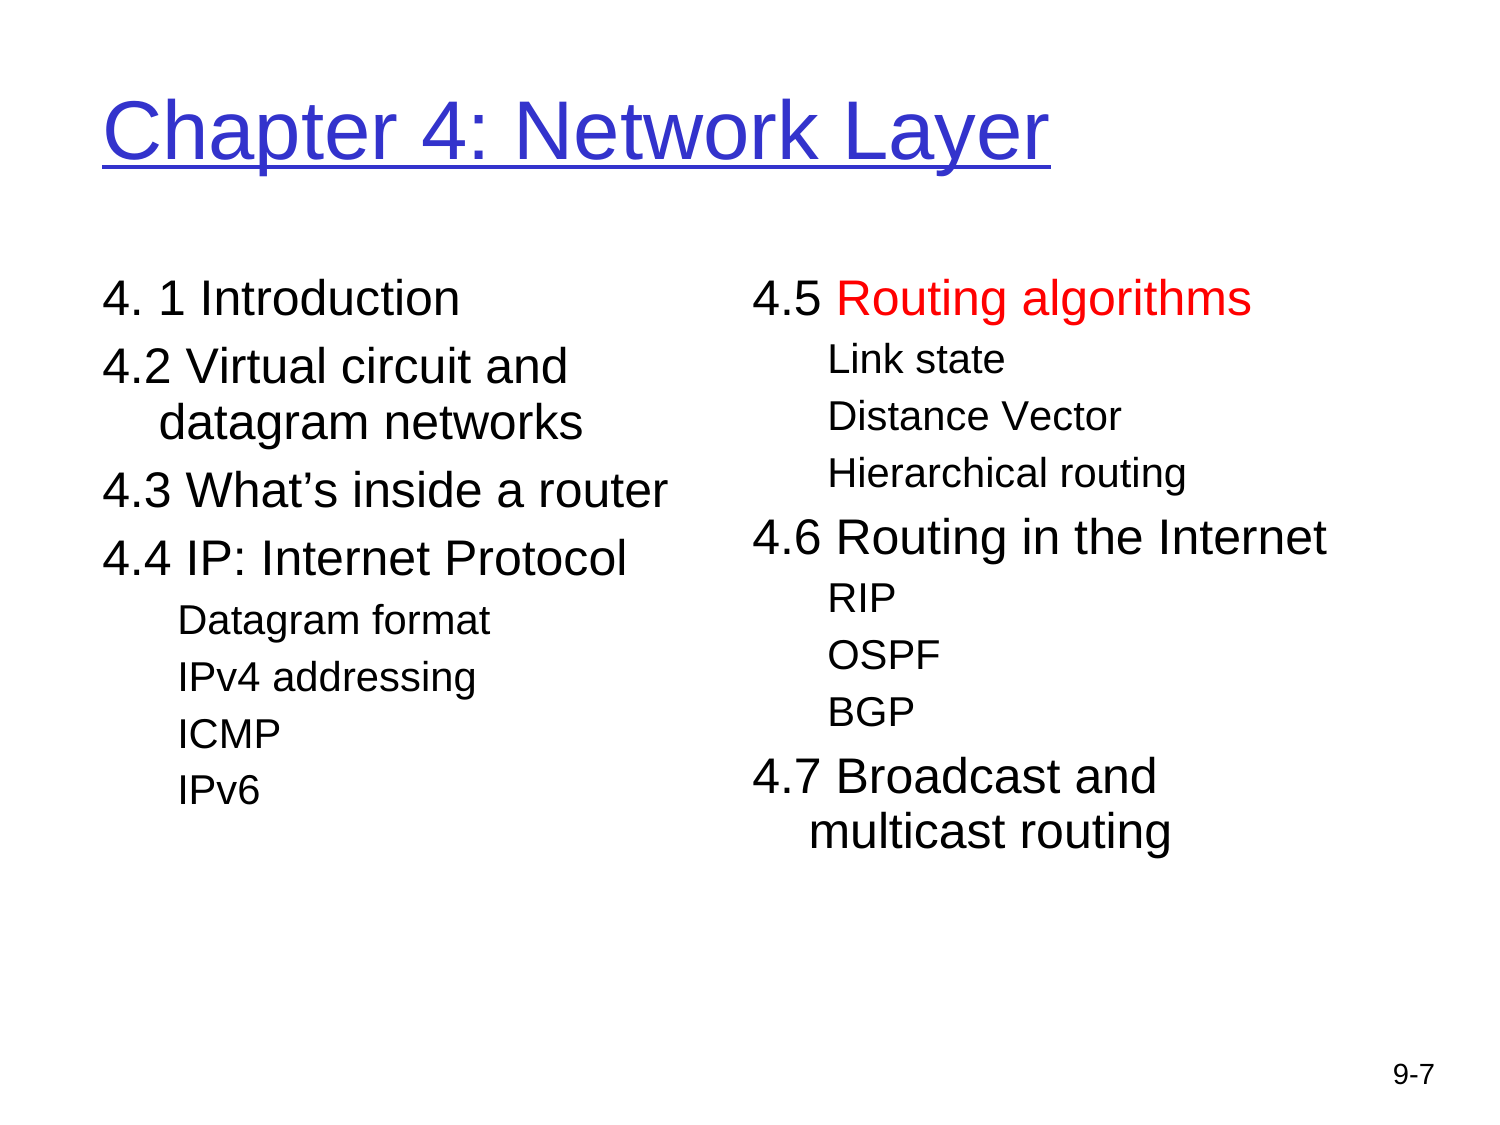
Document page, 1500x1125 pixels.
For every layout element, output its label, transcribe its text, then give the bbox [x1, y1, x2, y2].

list 4.5 Routing algorithms Link state Distance Vector Hierarchical routing 4.6 Routing in the Internet RIP OSPF BGP 4.7 Broadcast and multicast routing [737, 262, 1363, 1026]
title Chapter 4: Network Layer [87, 37, 1363, 225]
list 4. 1 Introduction 4.2 Virtual circuit and datagram networks 4.3 What’s inside a router 4.4 IP: Internet Protocol Datagram format IPv4 addressing ICMP IPv6 [87, 262, 713, 1026]
